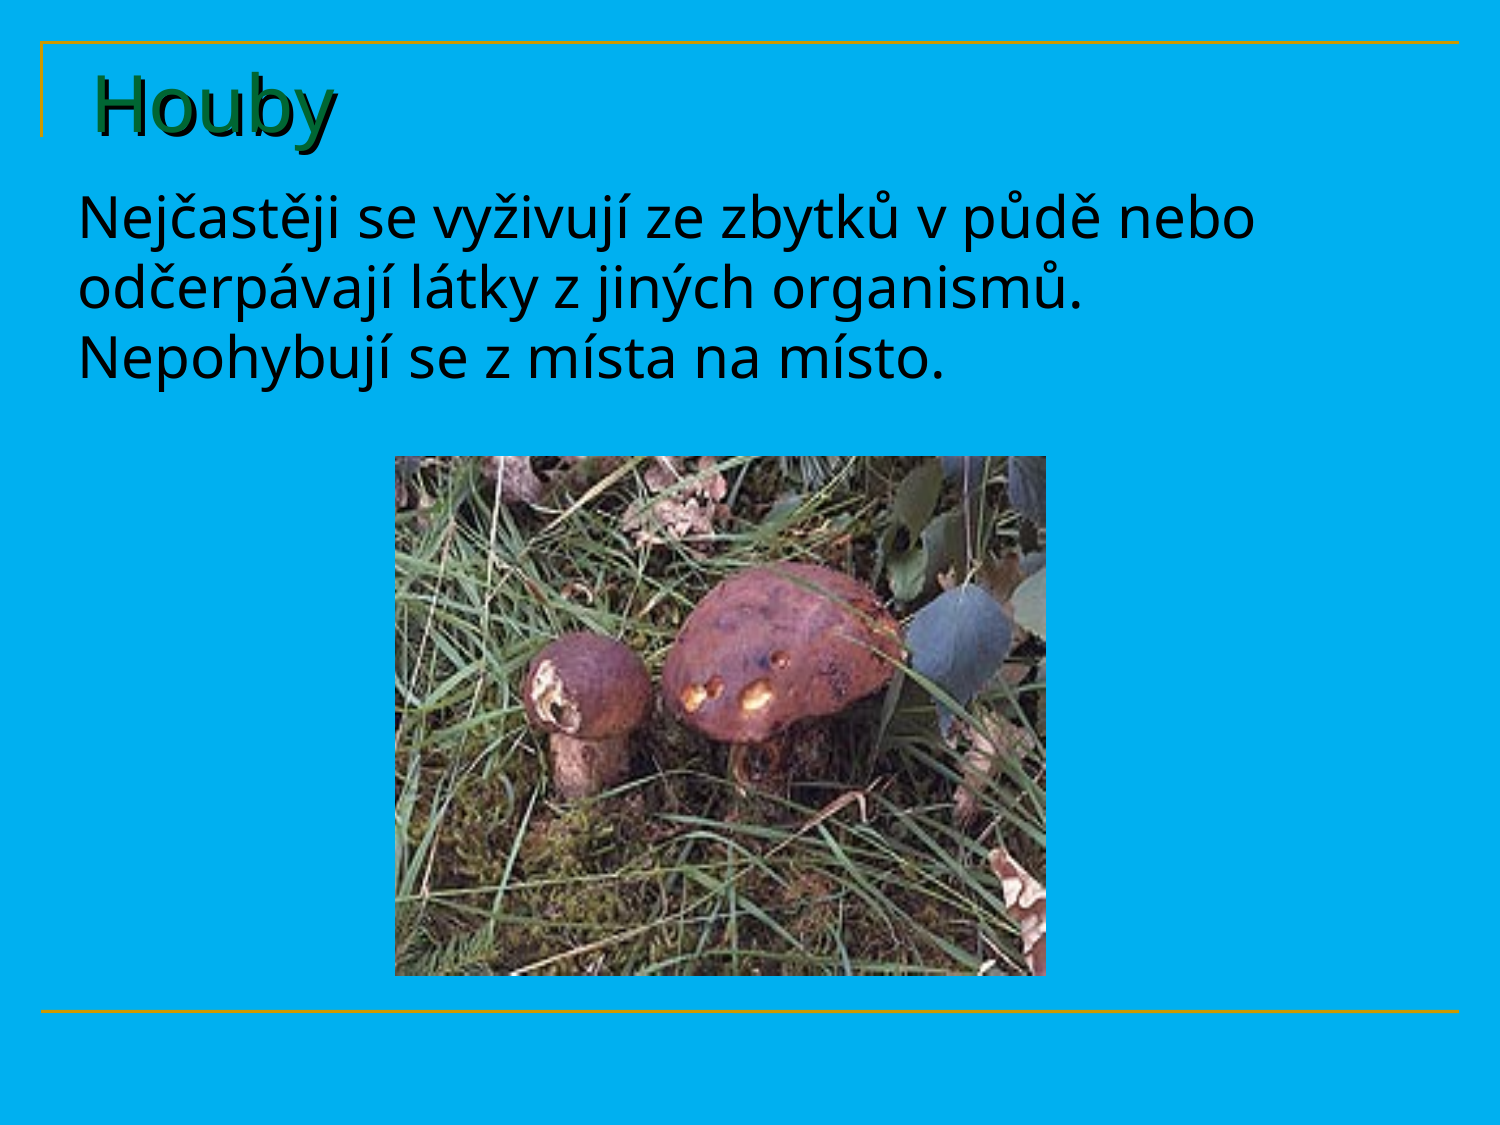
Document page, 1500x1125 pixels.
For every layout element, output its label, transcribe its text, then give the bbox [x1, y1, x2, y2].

title Houby [75, 45, 1426, 172]
picture [396, 457, 1045, 975]
list Nejčastěji se vyživují ze zbytků v půdě nebo odčerpávají látky z jiných organismů. Nepohybují se z místa na místo. [62, 172, 1447, 401]
